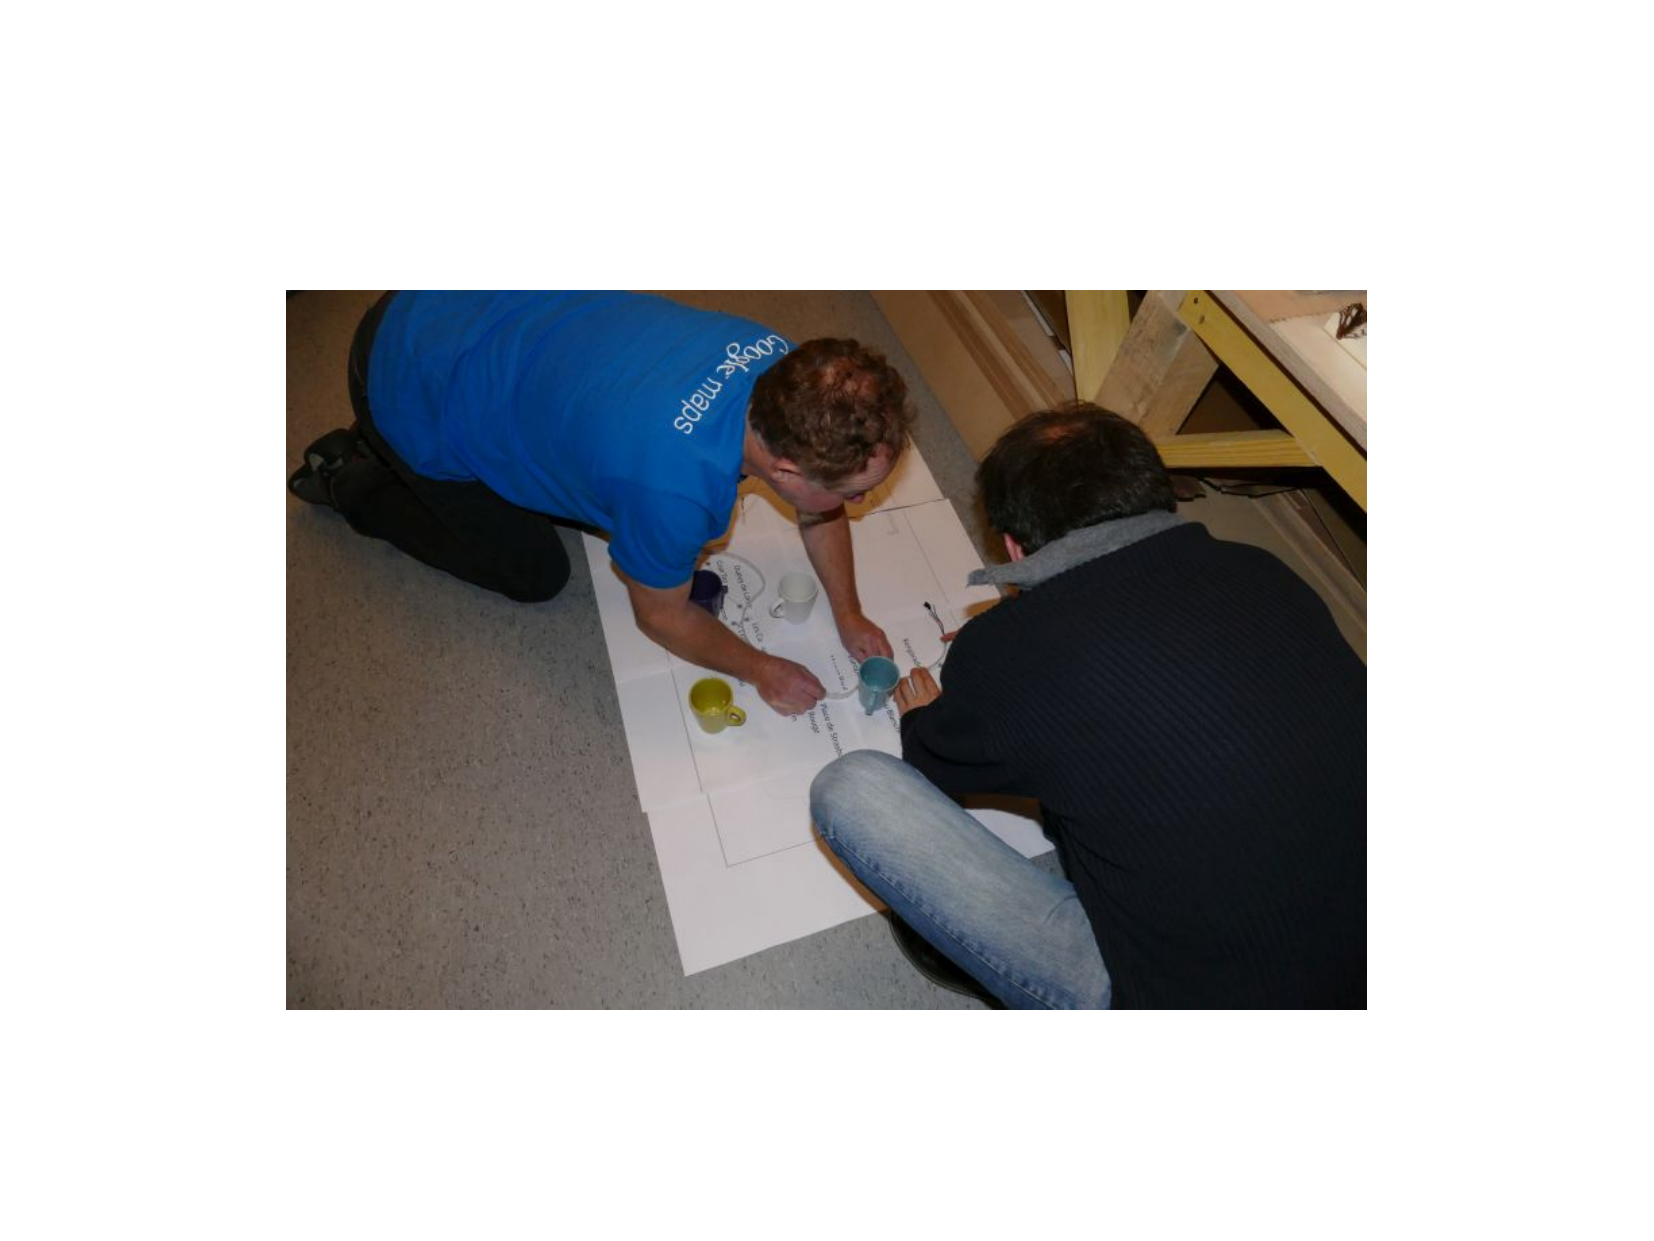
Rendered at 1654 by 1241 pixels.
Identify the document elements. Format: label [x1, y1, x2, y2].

picture [286, 290, 1367, 1010]
